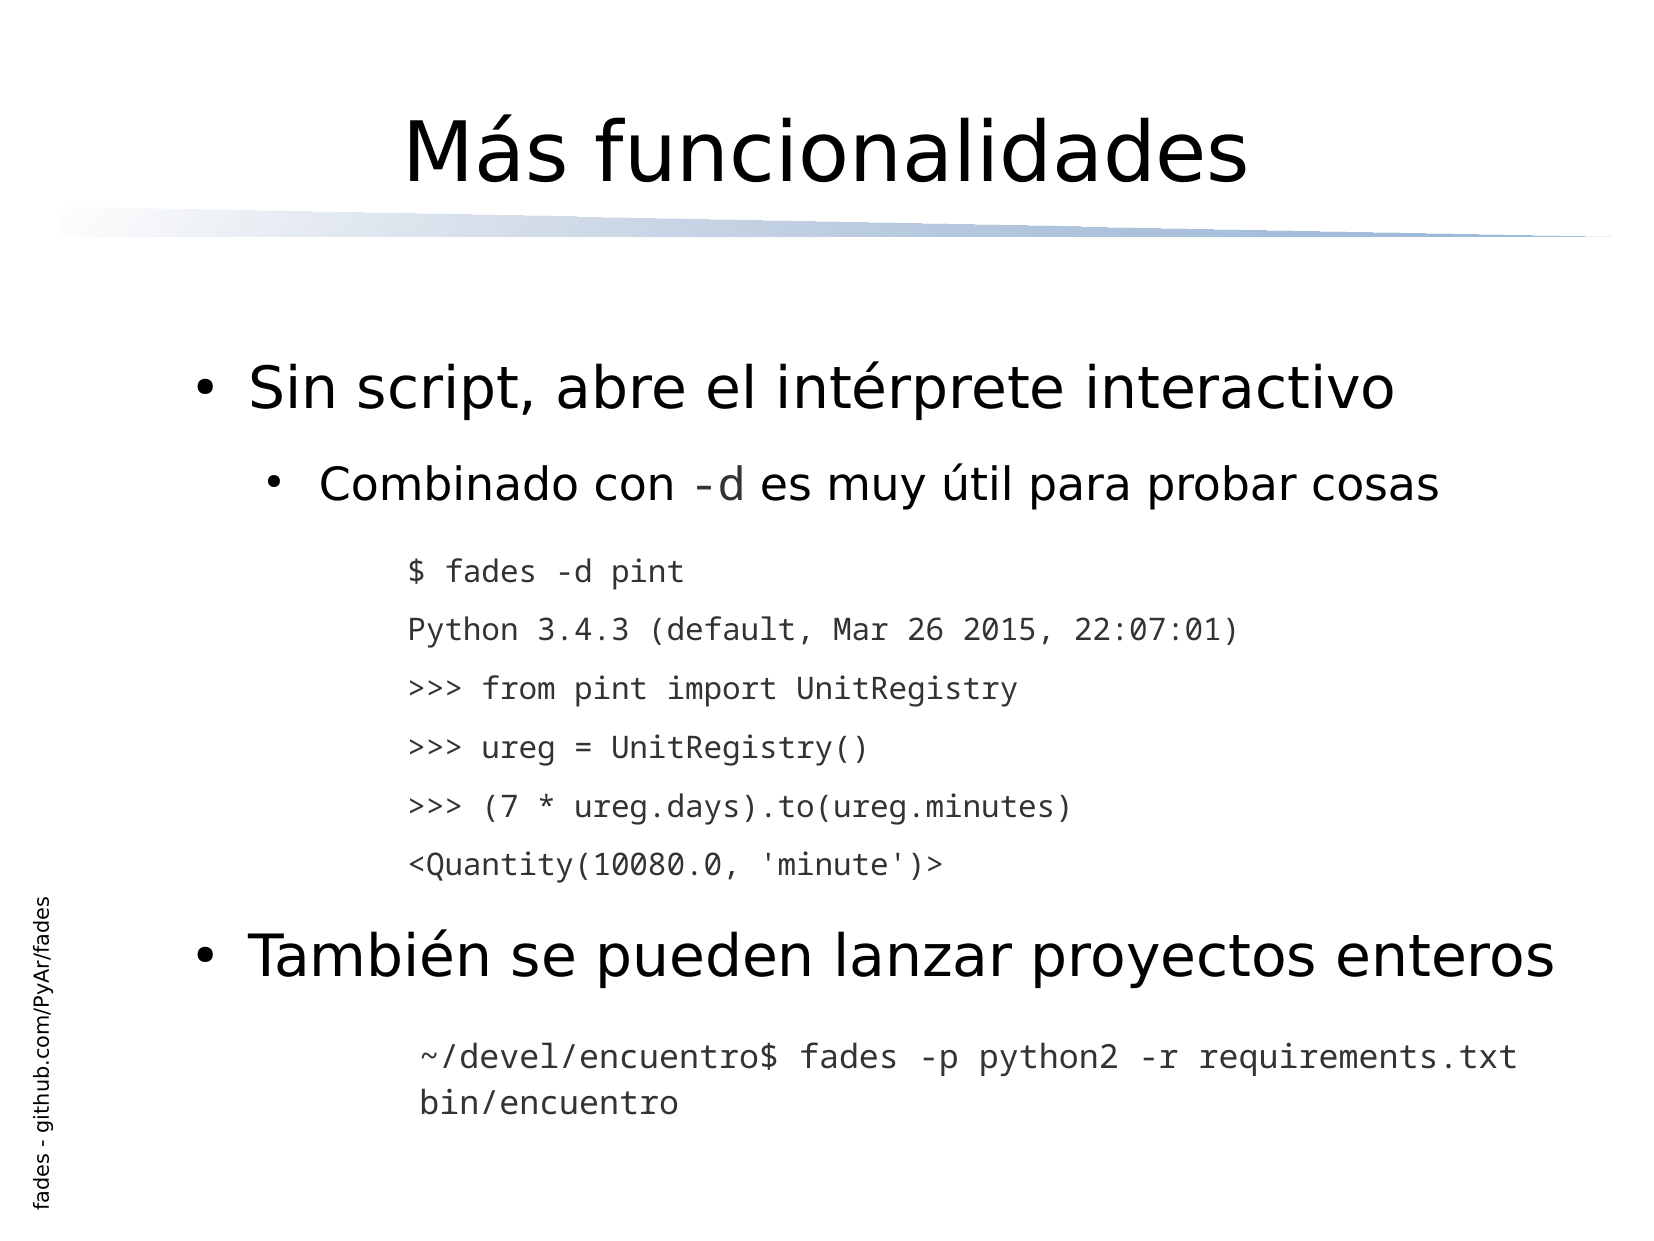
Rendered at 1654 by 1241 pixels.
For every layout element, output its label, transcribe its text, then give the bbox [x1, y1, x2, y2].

title Más funcionalidades [82, 49, 1571, 257]
list Sin script, abre el intérprete interactivo Combinado con -d es muy útil para probar cosas También se pueden lanzar proyectos enteros [177, 354, 1571, 1109]
list ~/devel/encuentro$ fades -p python2 -r requirements.txt bin/encuentro [348, 1033, 1654, 1211]
list $ fades -d pint Python 3.4.3 (default, Mar 26 2015, 22:07:01) >>> from pint import UnitRegistry >>> ureg = UnitRegistry() >>> (7 * ureg.days).to(ureg.minutes) <Quantity(10080.0, 'minute')> [407, 413, 1595, 886]
